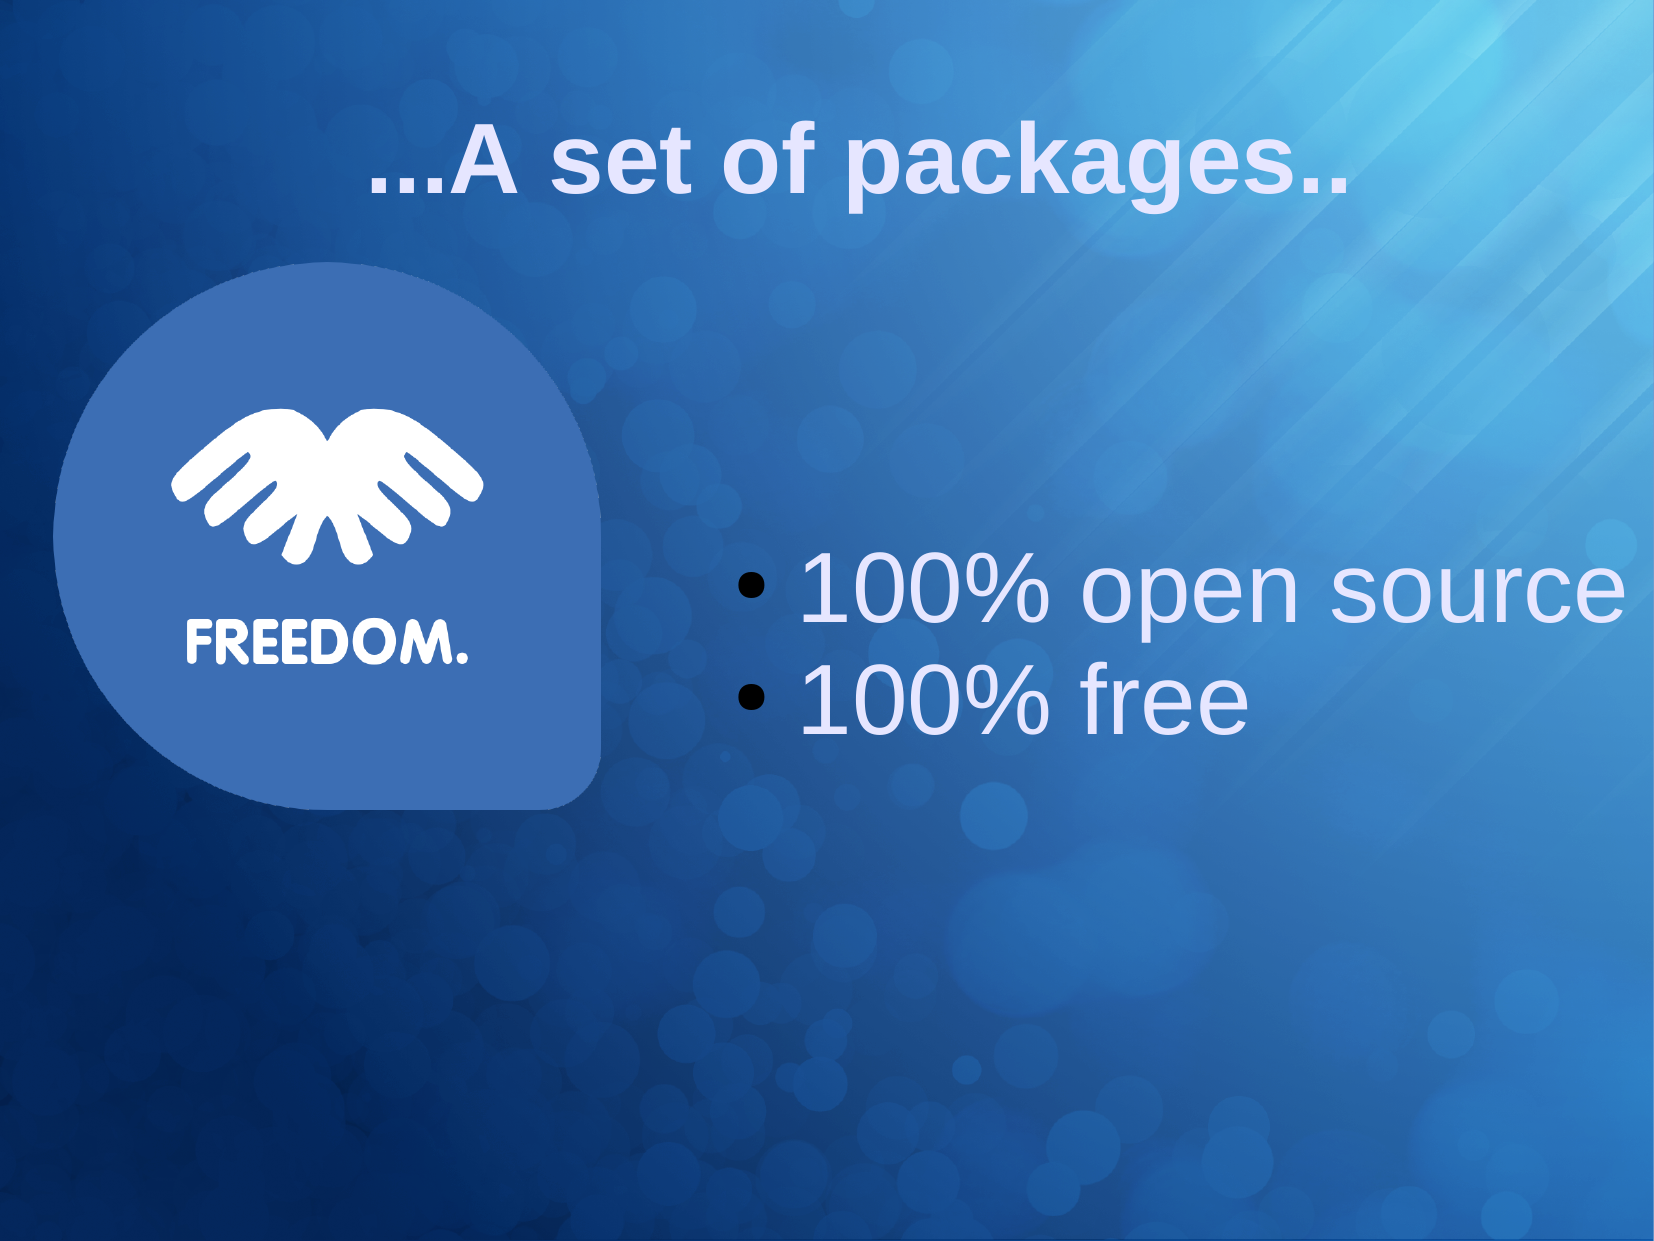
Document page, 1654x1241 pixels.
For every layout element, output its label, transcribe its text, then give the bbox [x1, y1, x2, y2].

text_box 100% open source 100% free [450, 75, 1654, 989]
text_box ...A set of packages.. [97, 92, 450, 226]
picture [0, 0, 1654, 1241]
